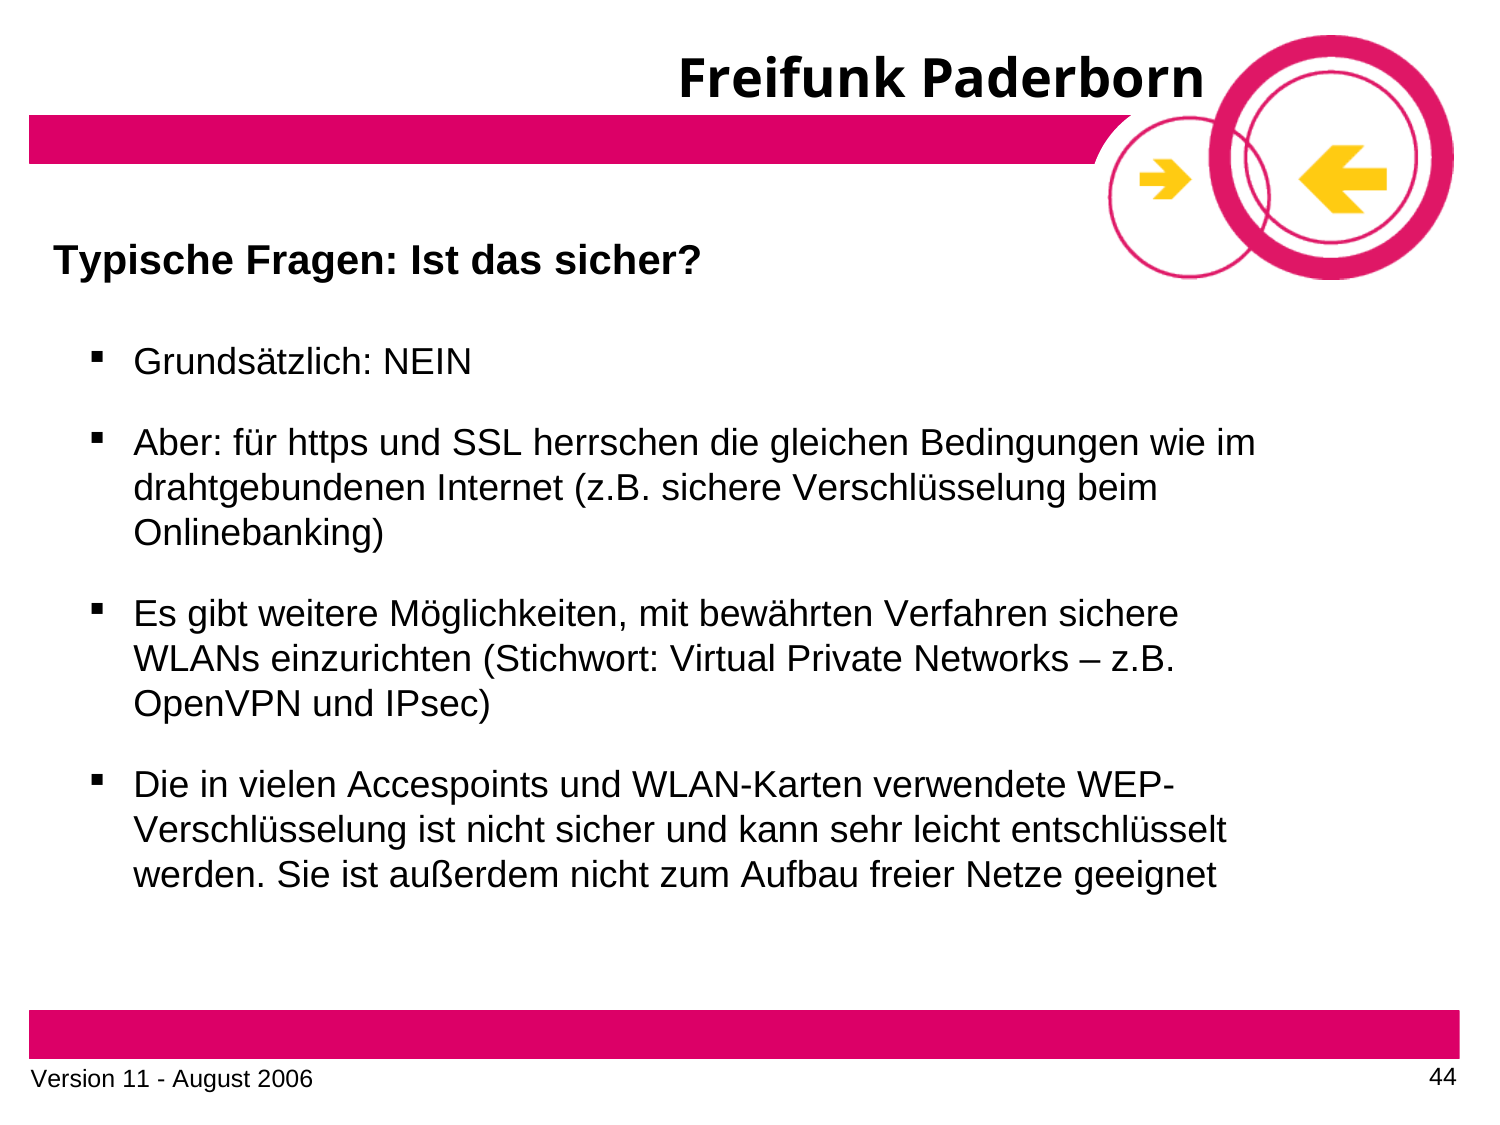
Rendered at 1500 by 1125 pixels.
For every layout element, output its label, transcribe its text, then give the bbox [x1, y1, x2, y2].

picture [1107, 35, 1454, 280]
text_box Grundsätzlich: NEIN Aber: für https und SSL herrschen die gleichen Bedingungen wie im drahtgebundenen Internet (z.B. sichere Verschlüsselung beim Onlinebanking) Es gibt weitere Möglichkeiten, mit bewährten Verfahren sichere WLANs einzurichten (Stichwort: Virtual Private Networks – z.B. OpenVPN und IPsec) Die in vielen Accespoints und WLAN-Karten verwendete WEP-Verschlüsselung ist nicht sicher und kann sehr leicht entschlüsselt werden. Sie ist außerdem nicht zum Aufbau freier Netze geeignet [59, 337, 1288, 976]
text_box Typische Fragen: Ist das sicher? [53, 233, 1046, 313]
